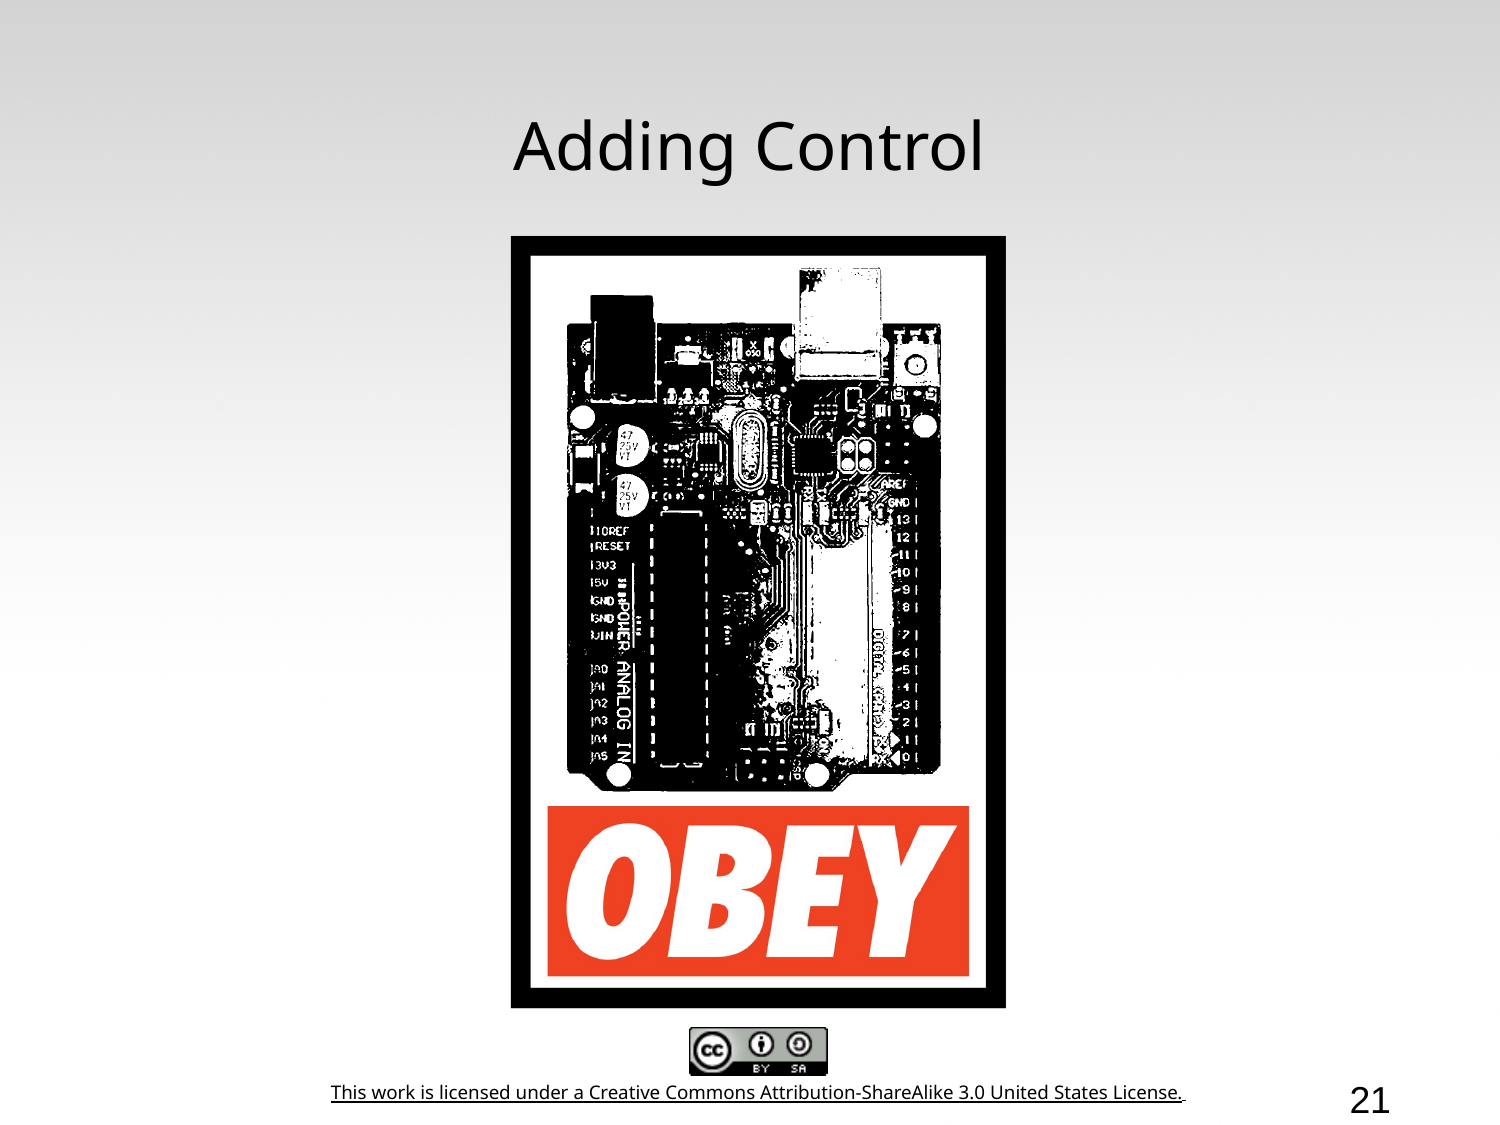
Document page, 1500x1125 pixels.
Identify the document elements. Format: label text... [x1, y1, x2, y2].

title Adding Control [112, 49, 1388, 238]
picture [0, 0, 1500, 1125]
